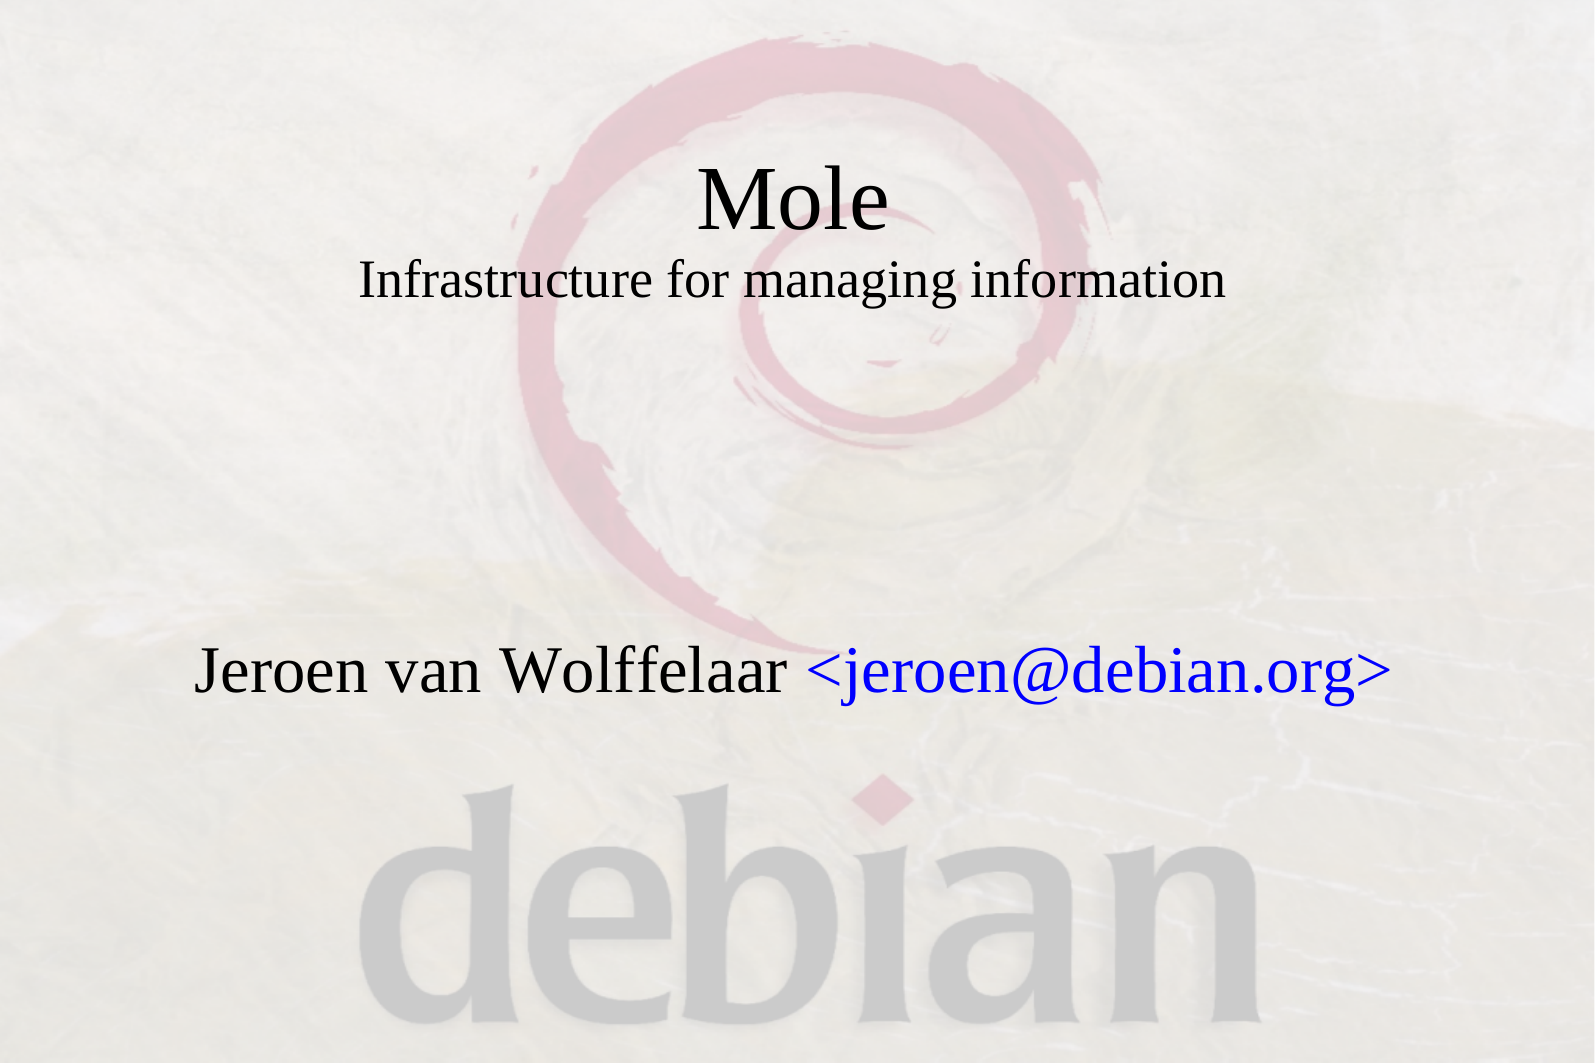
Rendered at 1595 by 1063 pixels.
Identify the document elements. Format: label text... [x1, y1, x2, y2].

picture [0, 0, 1595, 1063]
subtitle Jeroen van Wolffelaar <jeroen@debian.org> [75, 487, 1479, 853]
title Mole Infrastructure for managing information [112, 7, 1475, 451]
